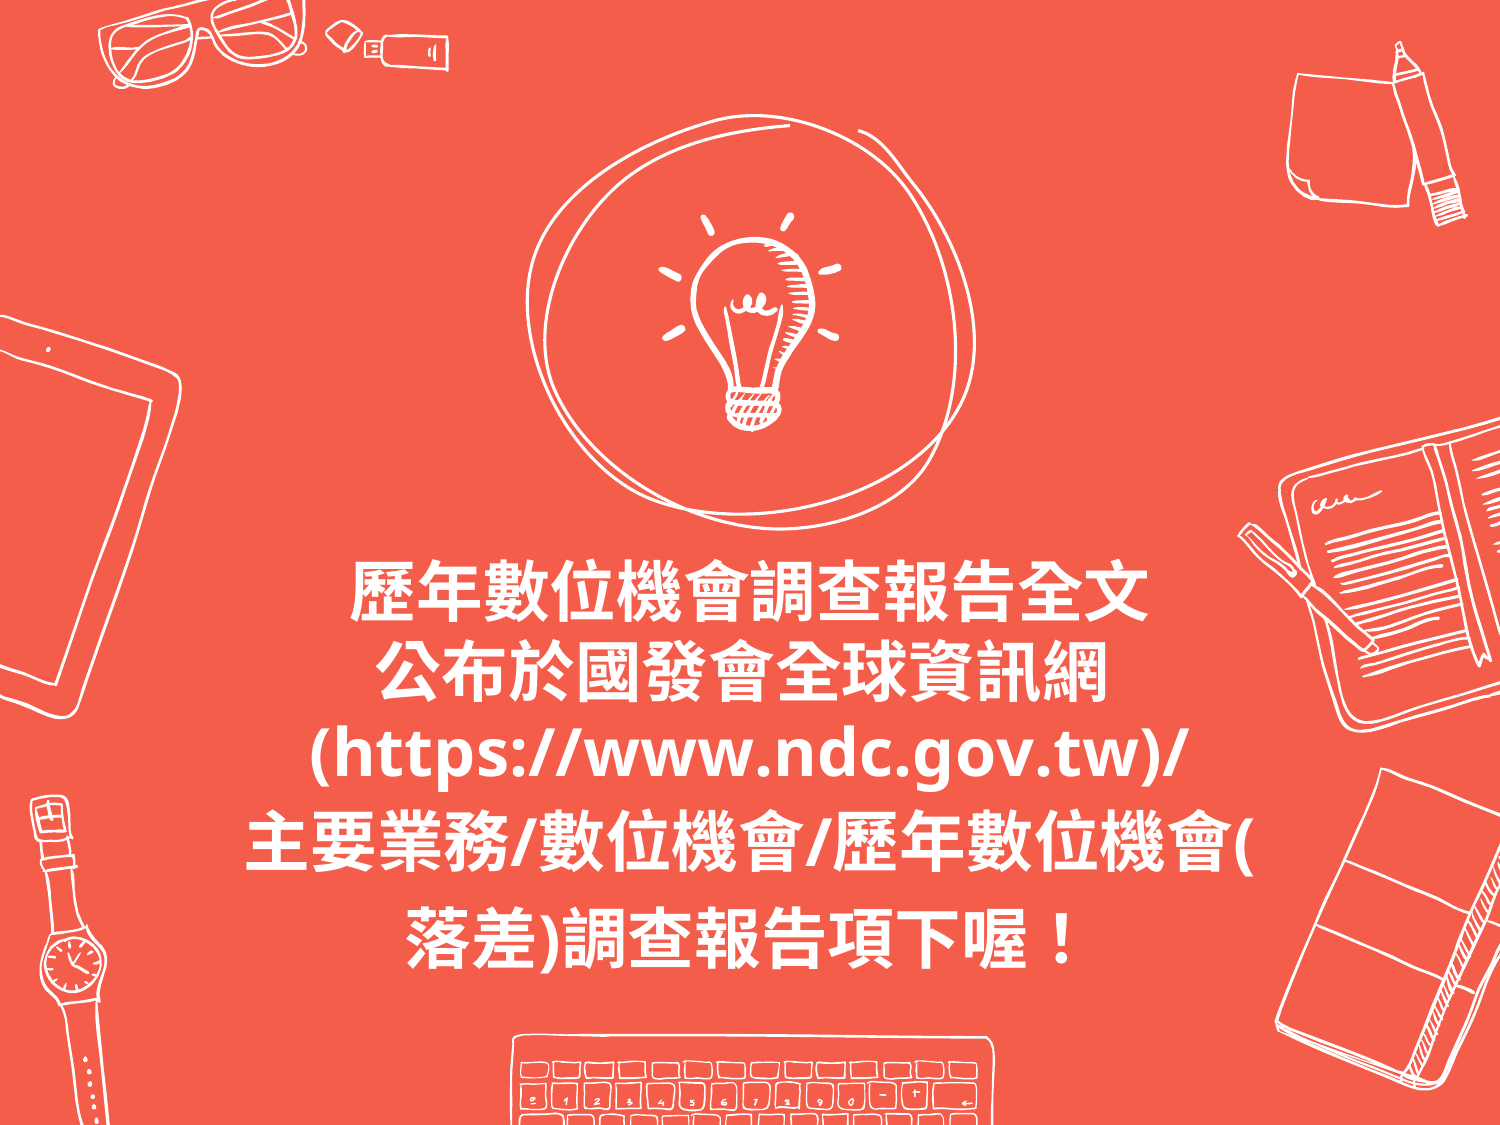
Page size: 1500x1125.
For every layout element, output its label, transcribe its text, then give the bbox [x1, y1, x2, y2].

text_box [662, 324, 686, 341]
text_box [658, 266, 682, 282]
text_box [690, 236, 816, 432]
text_box [780, 212, 795, 232]
text_box [700, 214, 715, 236]
text_box [818, 263, 842, 275]
title 歷年數位機會調查報告全文 公布於國發會全球資訊網(https://www.ndc.gov.tw)/主要業務/數位機會/歷年數位機會(落差)調查報告項下喔！ [225, 534, 1275, 976]
text_box [817, 328, 839, 341]
